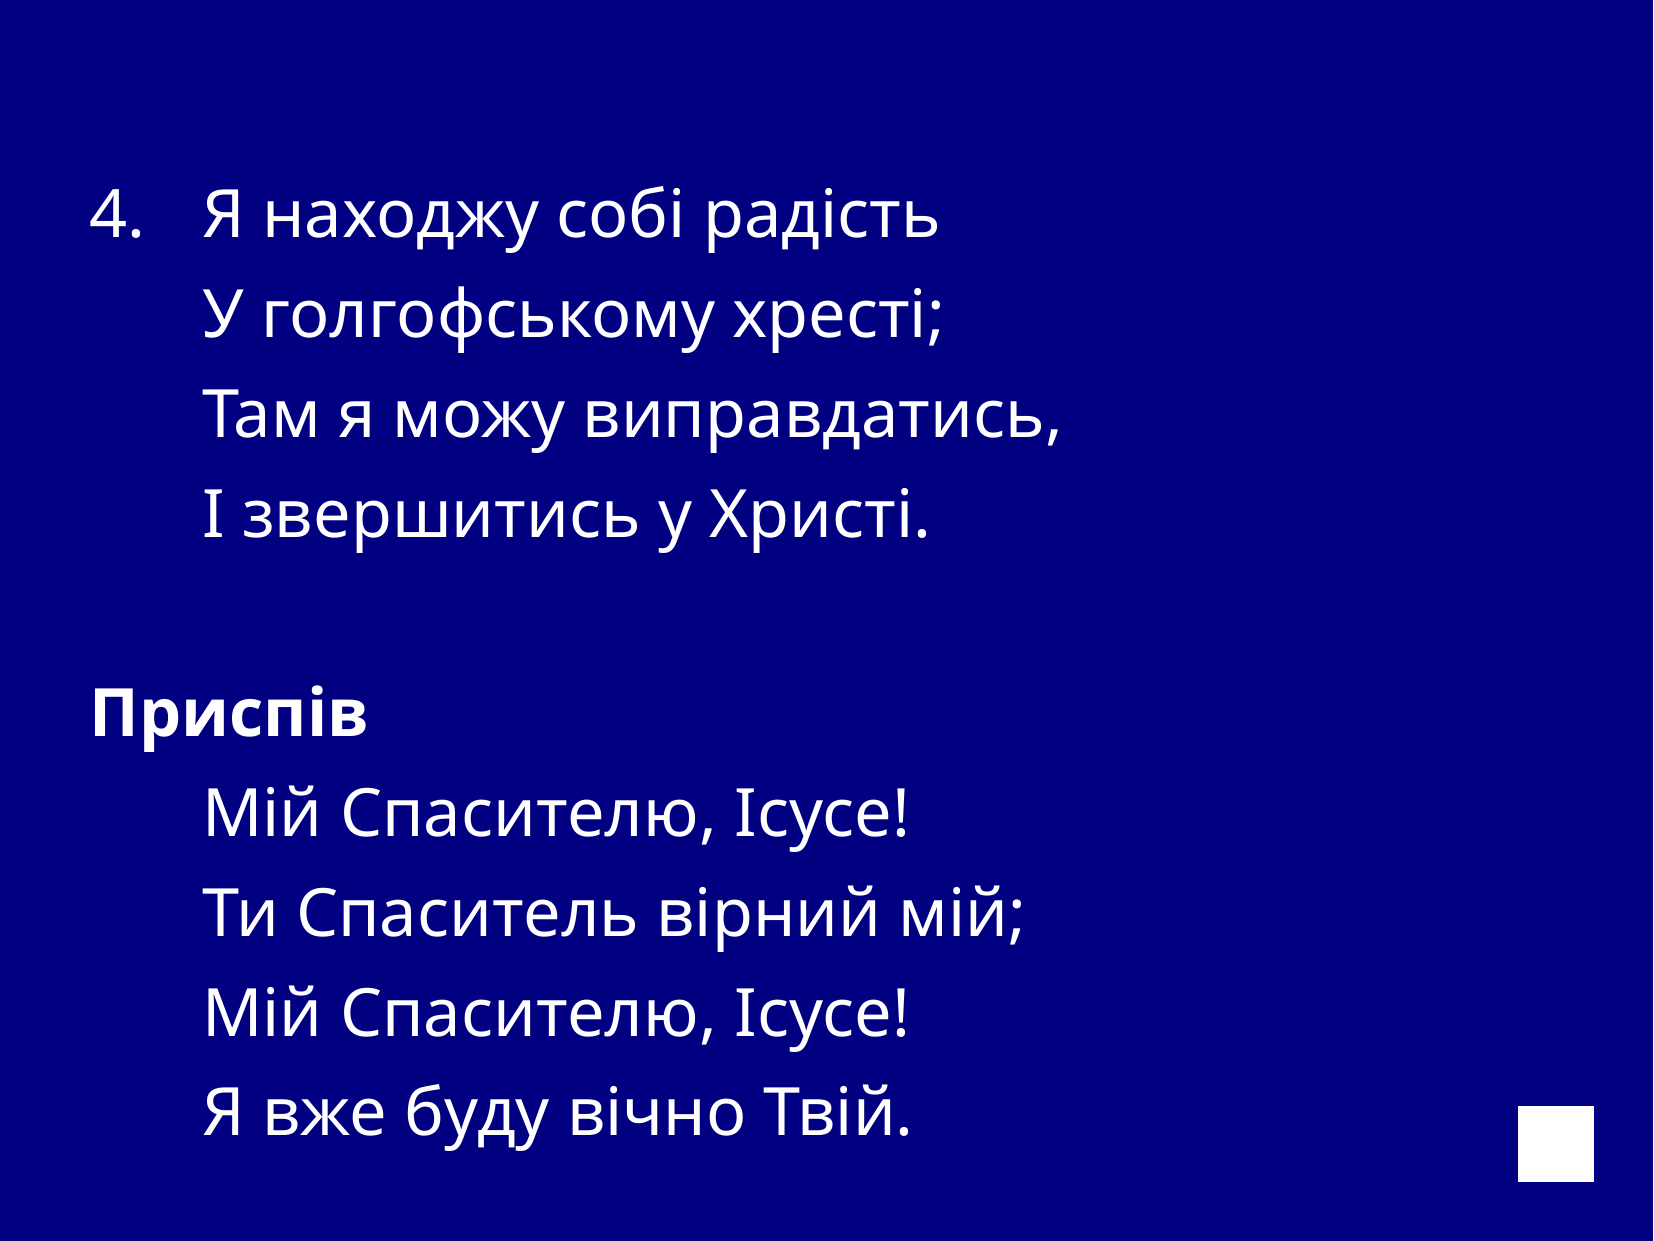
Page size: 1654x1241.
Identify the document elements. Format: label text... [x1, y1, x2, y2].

text_box [1518, 1106, 1594, 1182]
text_box 4. Я находжу собі радість У голгофському хресті; Там я можу виправдатись, І звершитись у Христі. Приспів Мій Спасителю, Ісусе! Ти Спаситель вірний мій; Мій Спасителю, Ісусе! Я вже буду вічно Твій. [75, 150, 1576, 1163]
